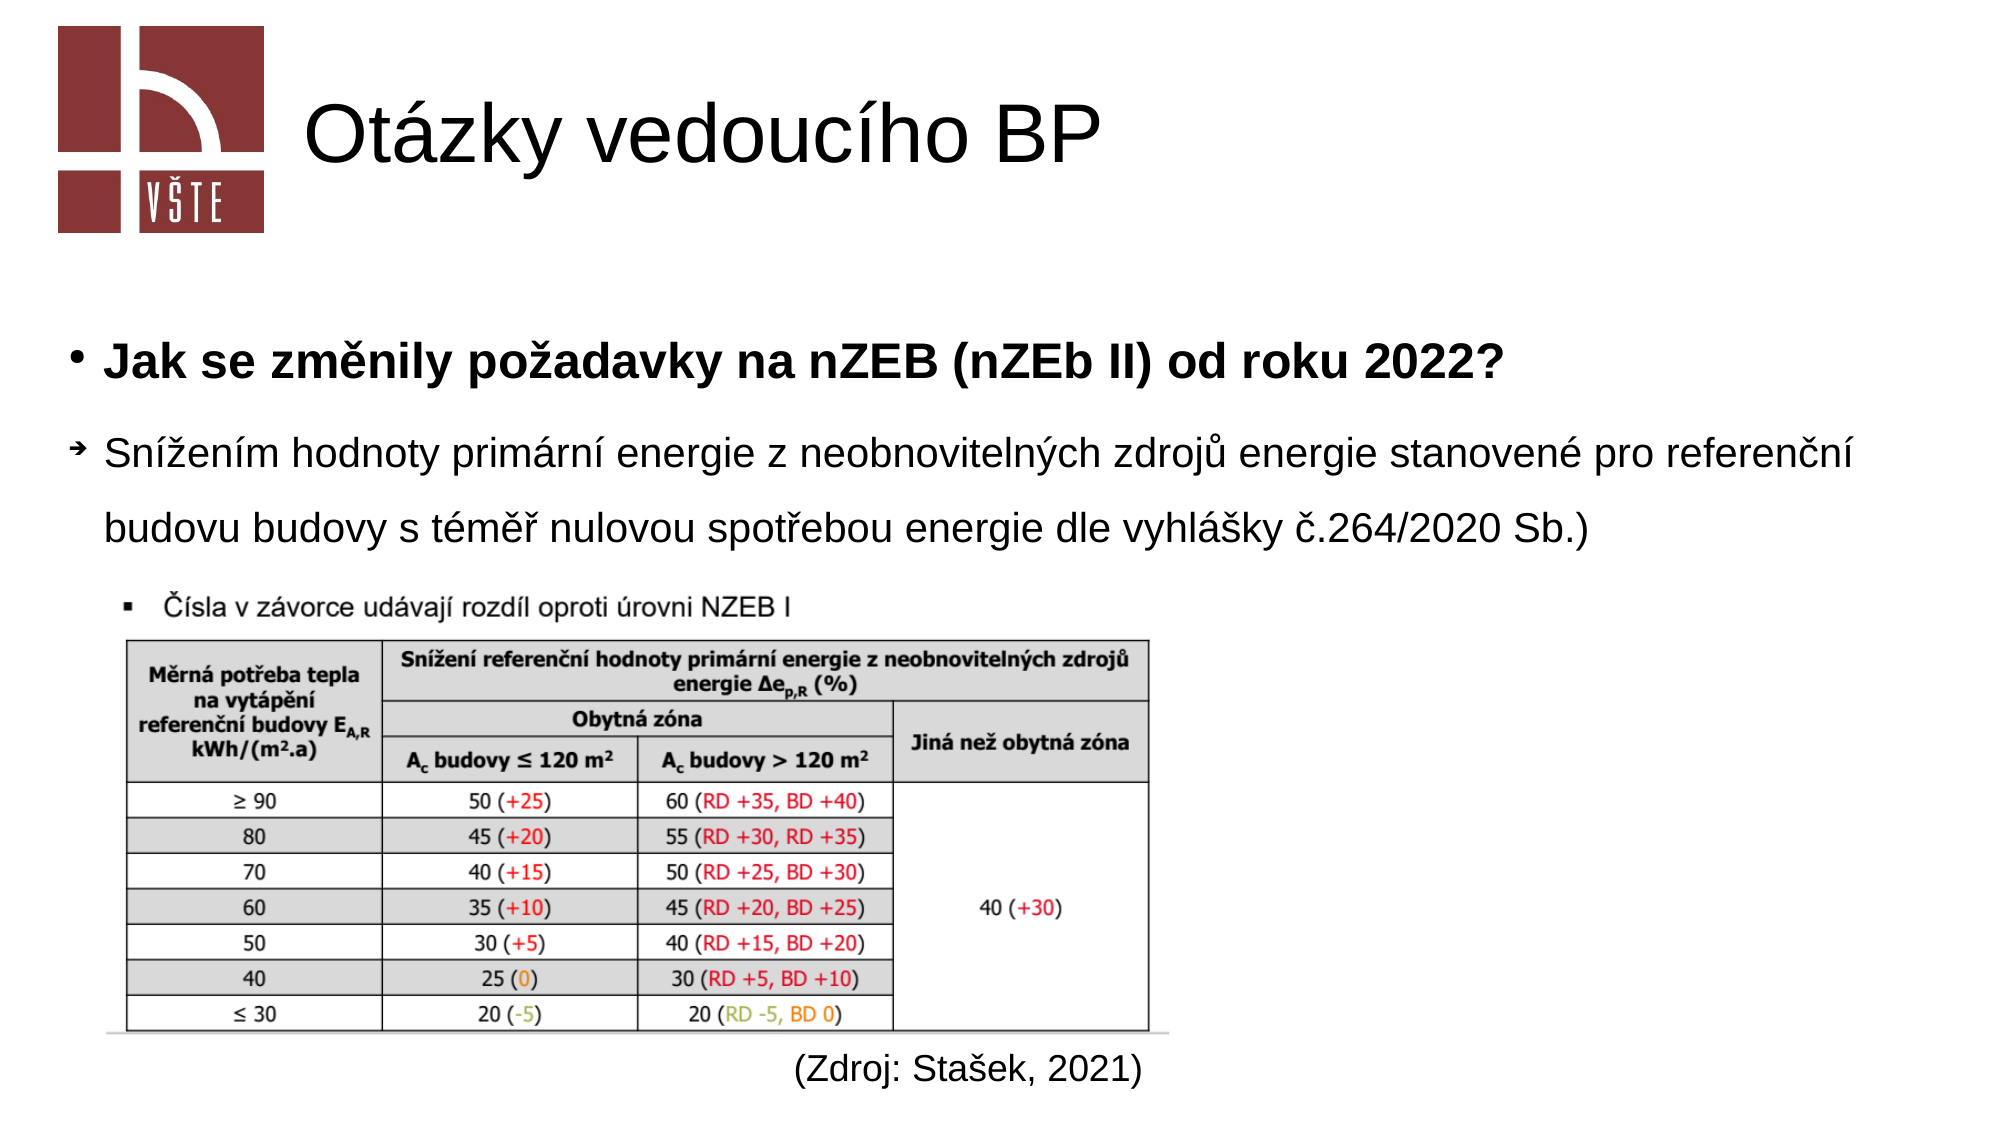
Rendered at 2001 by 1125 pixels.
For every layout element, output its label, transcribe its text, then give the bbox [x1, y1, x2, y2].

picture [106, 590, 1170, 1035]
text_box Jak se změnily požadavky na nZEB (nZEb II) od roku 2022? Snížením hodnoty primární energie z neobnovitelných zdrojů energie stanovené pro referenční budovu budovy s téměř nulovou spotřebou energie dle vyhlášky č.264/2020 Sb.) [53, 308, 1914, 969]
text_box Otázky vedoucího BP [288, 26, 1950, 245]
text_box (Zdroj: Stašek, 2021) [625, 1027, 1276, 1075]
picture [58, 26, 264, 233]
